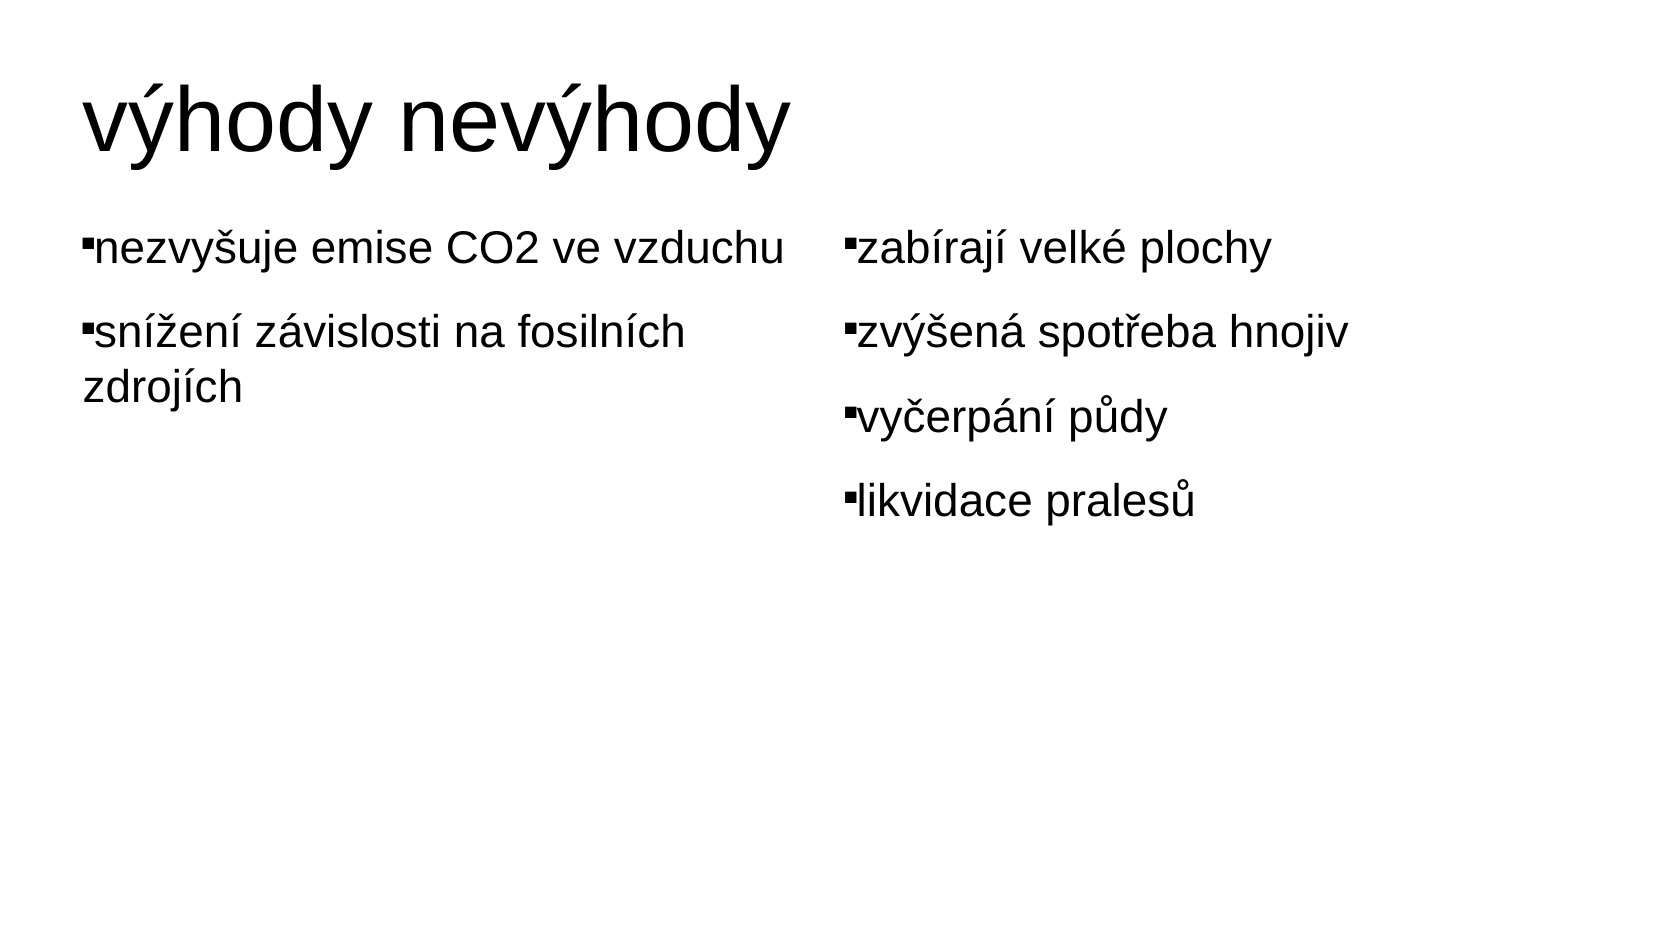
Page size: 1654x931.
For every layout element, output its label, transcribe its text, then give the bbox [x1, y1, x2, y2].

list nezvyšuje emise CO2 ve vzduchu snížení závislosti na fosilních zdrojích [82, 217, 809, 758]
list zabírají velké plochy zvýšená spotřeba hnojiv vyčerpání půdy likvidace pralesů [845, 217, 1572, 758]
title výhody nevýhody [82, 37, 1571, 193]
